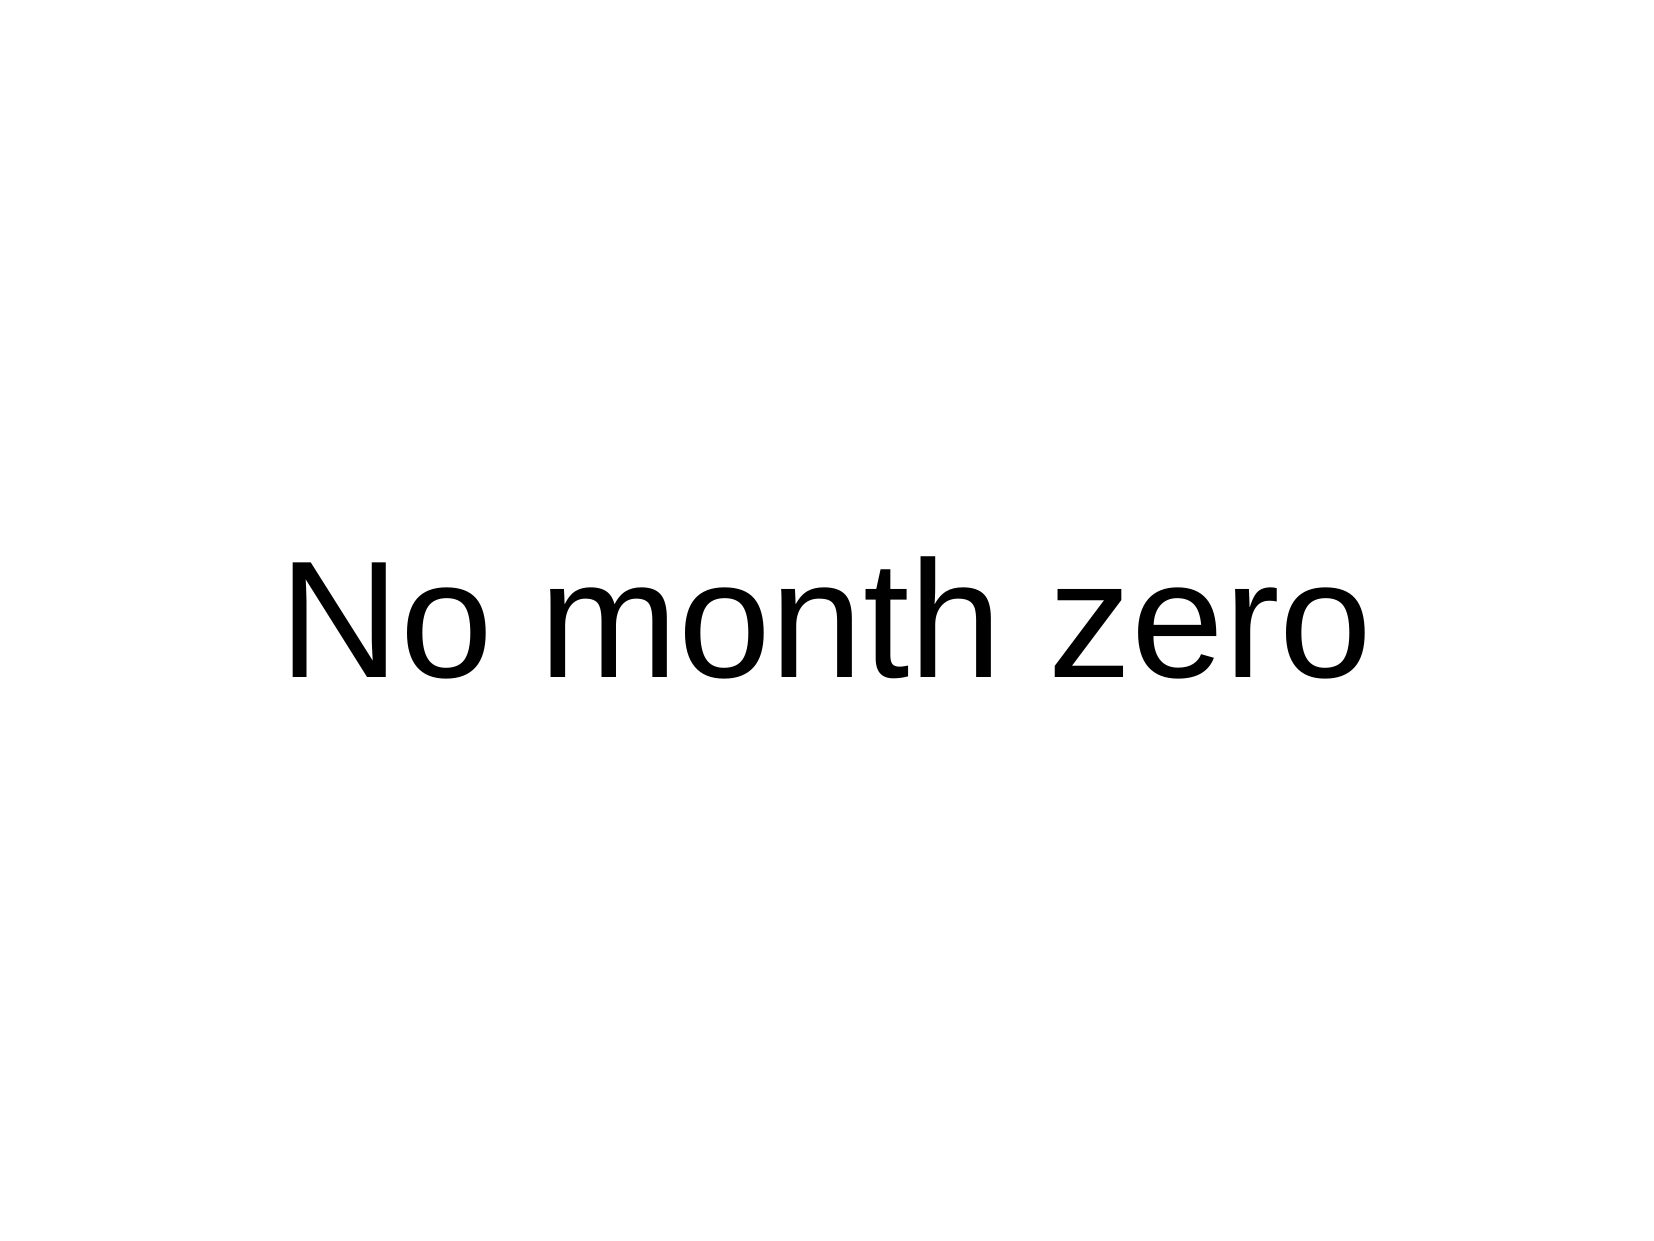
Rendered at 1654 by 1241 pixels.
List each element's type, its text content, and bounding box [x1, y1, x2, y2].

title No month zero [0, 516, 1654, 724]
